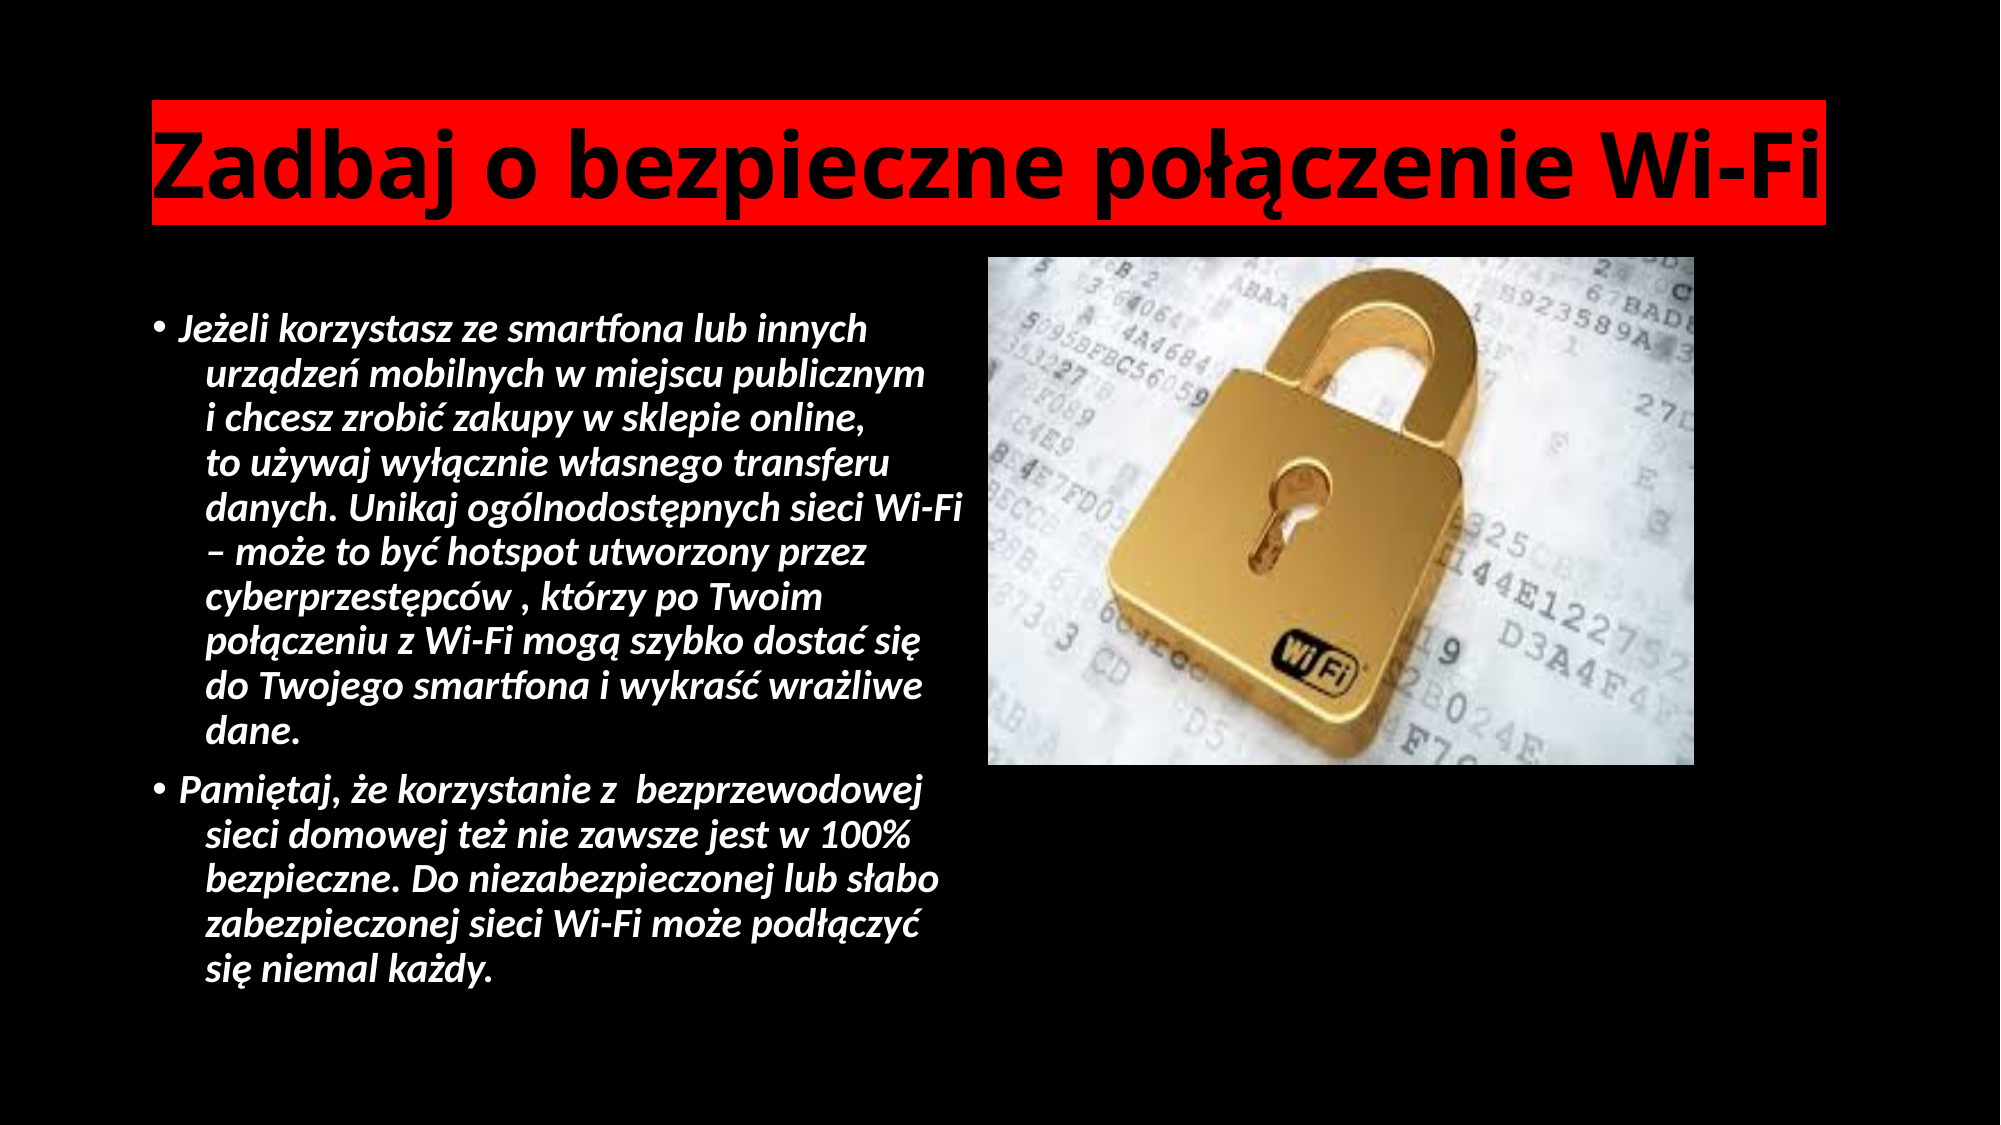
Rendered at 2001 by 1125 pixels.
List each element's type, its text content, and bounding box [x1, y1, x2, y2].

picture [988, 257, 1694, 765]
text_box Jeżeli korzystasz ze smartfona lub innych urządzeń mobilnych w miejscu publicznym i chcesz zrobić zakupy w sklepie online, to używaj wyłącznie własnego transferu danych. Unikaj ogólnodostępnych sieci Wi-Fi – może to być hotspot utworzony przez cyberprzestępców , którzy po Twoim połączeniu z Wi-Fi mogą szybko dostać się do Twojego smartfona i wykraść wrażliwe dane. Pamiętaj, że korzystanie z bezprzewodowej sieci domowej też nie zawsze jest w 100% bezpieczne. Do niezabezpieczonej lub słabo zabezpieczonej sieci Wi-Fi może podłączyć się niemal każdy. [137, 299, 987, 1013]
text_box Zadbaj o bezpieczne połączenie Wi-Fi [137, 60, 1862, 277]
